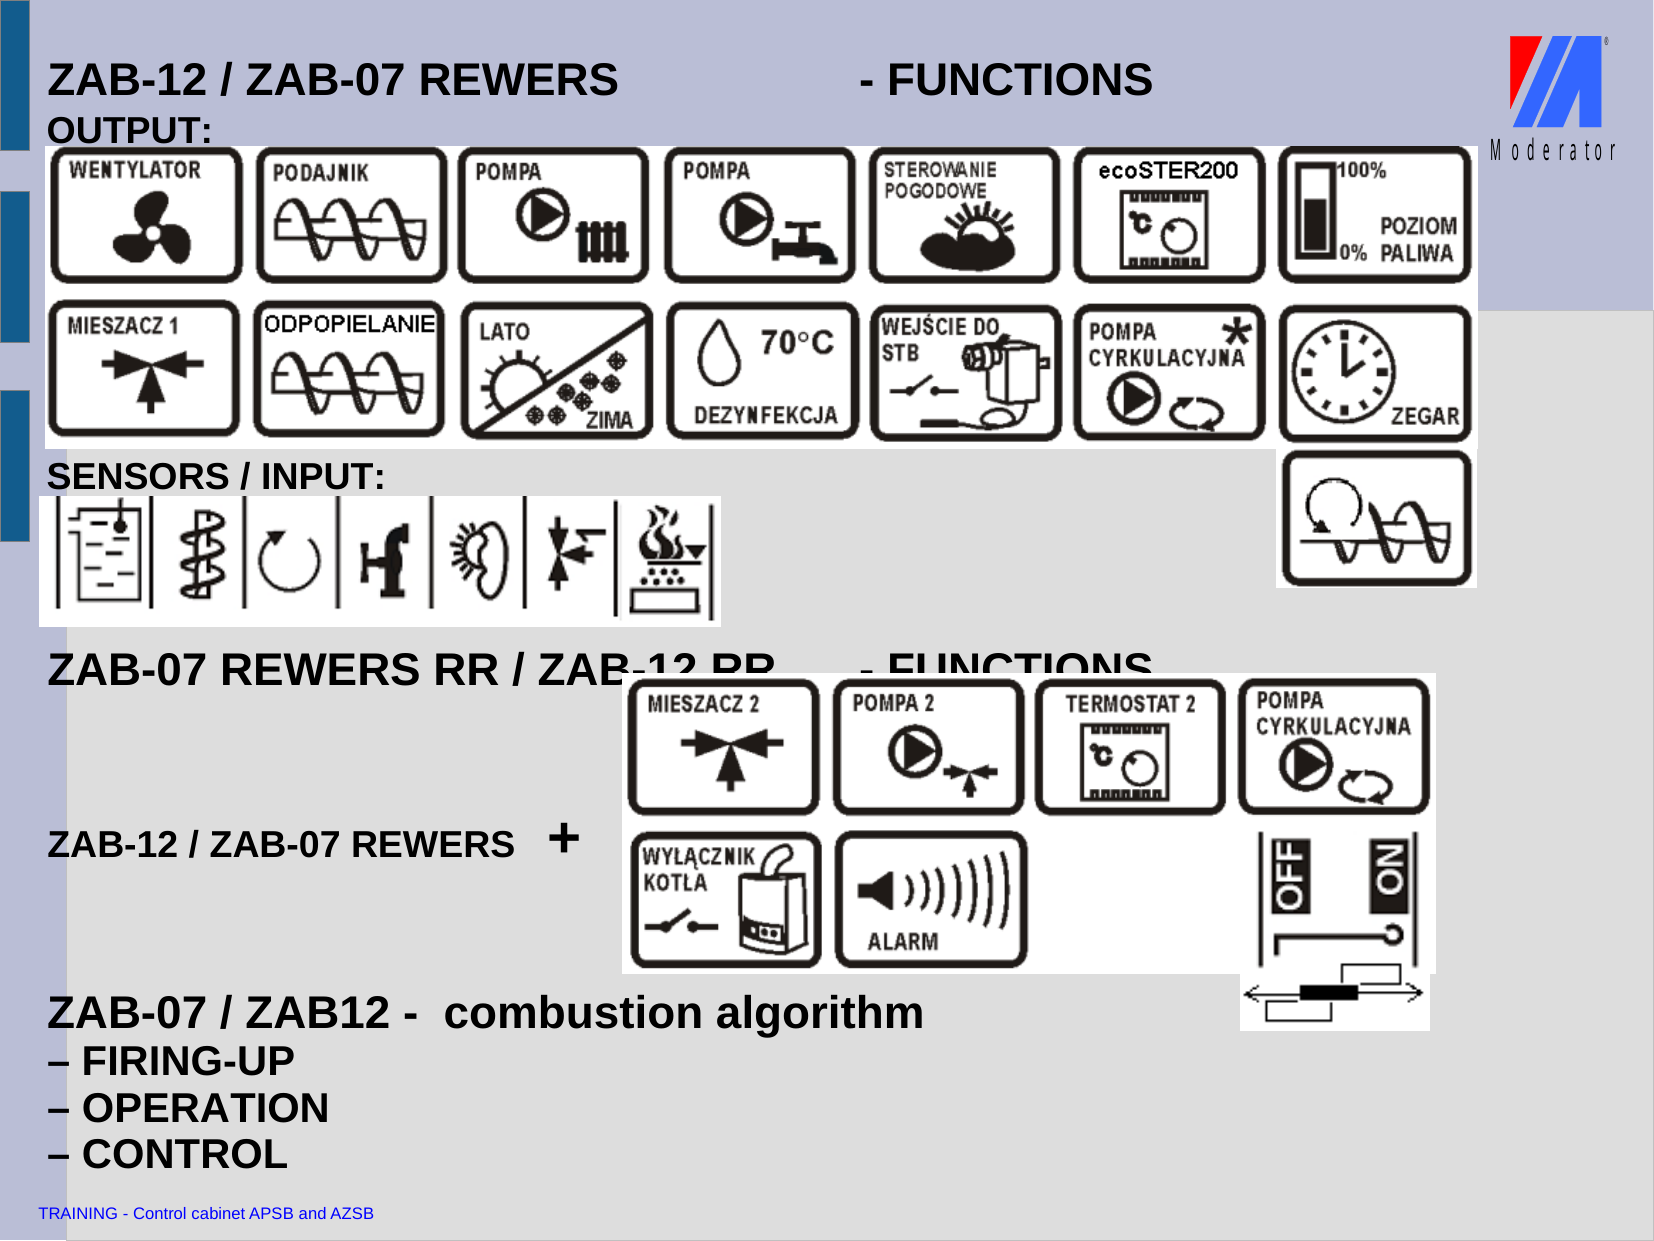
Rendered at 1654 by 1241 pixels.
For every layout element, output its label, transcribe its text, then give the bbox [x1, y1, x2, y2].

title SENSORS / INPUT: [46, 450, 1488, 504]
picture [1276, 504, 1477, 588]
title ZAB-07 REWERS RR / ZAB-12 RR - FUNCTIONS ZAB-12 / ZAB-07 REWERS + [47, 628, 1607, 860]
title ZAB-07 / ZAB12 - combustion algorithm – FIRING-UP – OPERATION – CONTROL [47, 962, 1489, 1241]
picture [622, 673, 1436, 1031]
text_box TRAINING - Control cabinet APSB and AZSB [23, 1197, 1134, 1231]
picture [45, 146, 1478, 450]
title ZAB-12 / ZAB-07 REWERS - FUNCTIONS [47, 5, 1489, 108]
picture [1488, 33, 1630, 166]
title OUTPUT: [46, 108, 1488, 154]
picture [39, 496, 721, 627]
